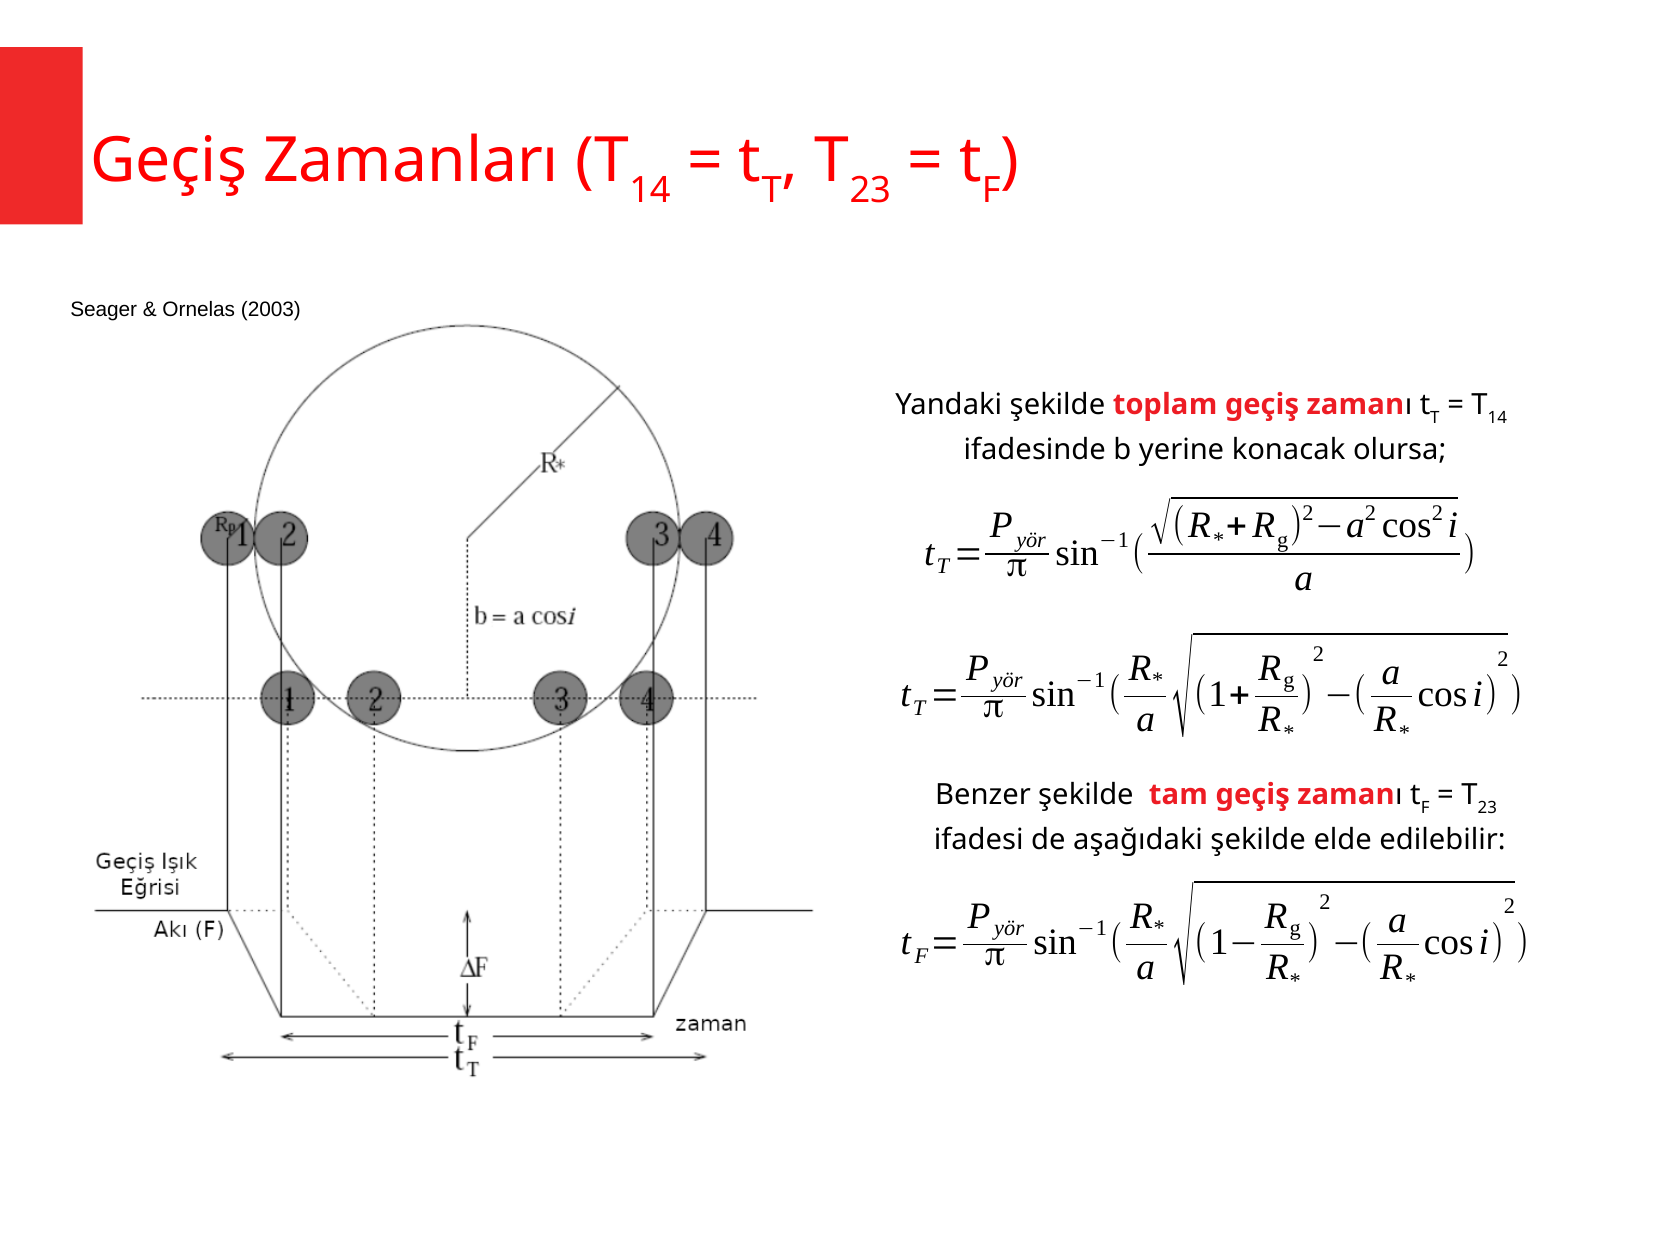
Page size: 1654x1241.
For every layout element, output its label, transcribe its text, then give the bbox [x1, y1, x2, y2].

chart [894, 631, 1529, 746]
chart [894, 879, 1536, 994]
text_box Seager & Ornelas (2003) [55, 290, 393, 329]
picture [64, 298, 861, 1088]
text_box Benzer şekilde tam geçiş zamanı tF = T23 ifadesi de aşağıdaki şekilde elde edilebilir: [882, 765, 1557, 902]
title Geçiş Zamanları (T14 = tT, T23 = tF) [90, 85, 1626, 243]
chart [917, 495, 1483, 599]
text_box Yandaki şekilde toplam geçiş zamanı tT = T14 ifadesinde b yerine konacak olursa; [770, 375, 1640, 470]
